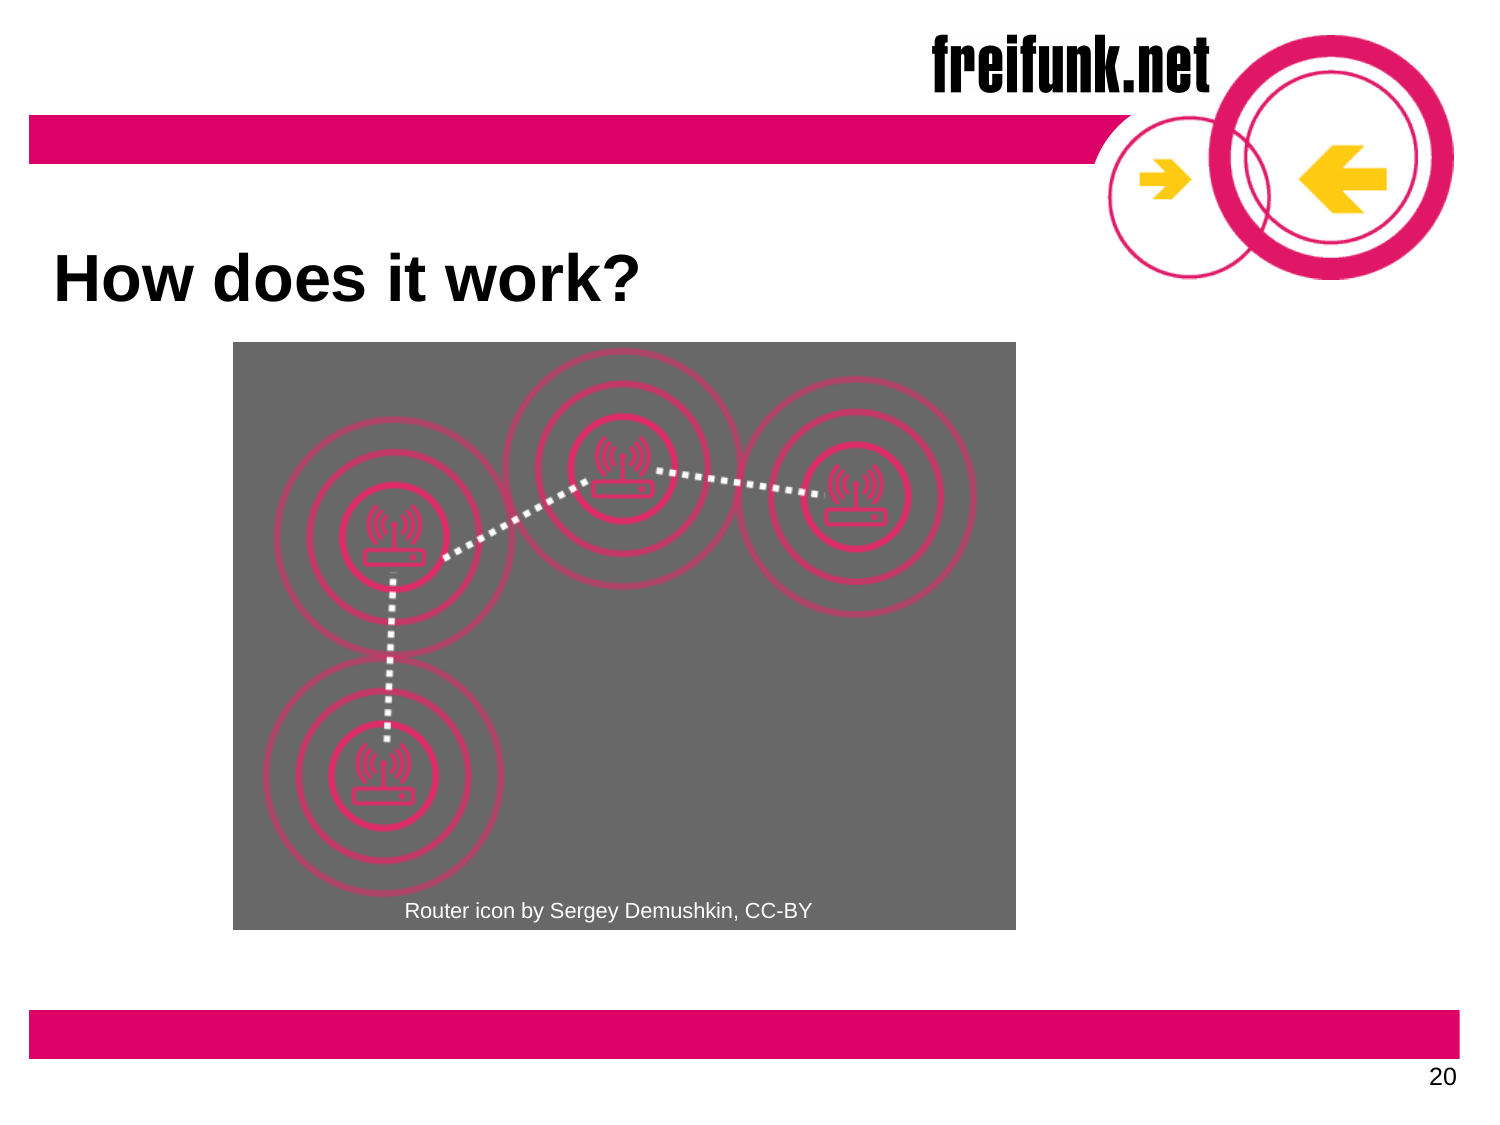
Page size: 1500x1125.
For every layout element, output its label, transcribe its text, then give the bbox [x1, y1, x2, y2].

text_box How does it work? [53, 236, 1046, 396]
picture [932, 34, 1454, 280]
picture [233, 396, 1016, 930]
text_box Router icon by Sergey Demushkin, CC-BY [389, 891, 829, 931]
